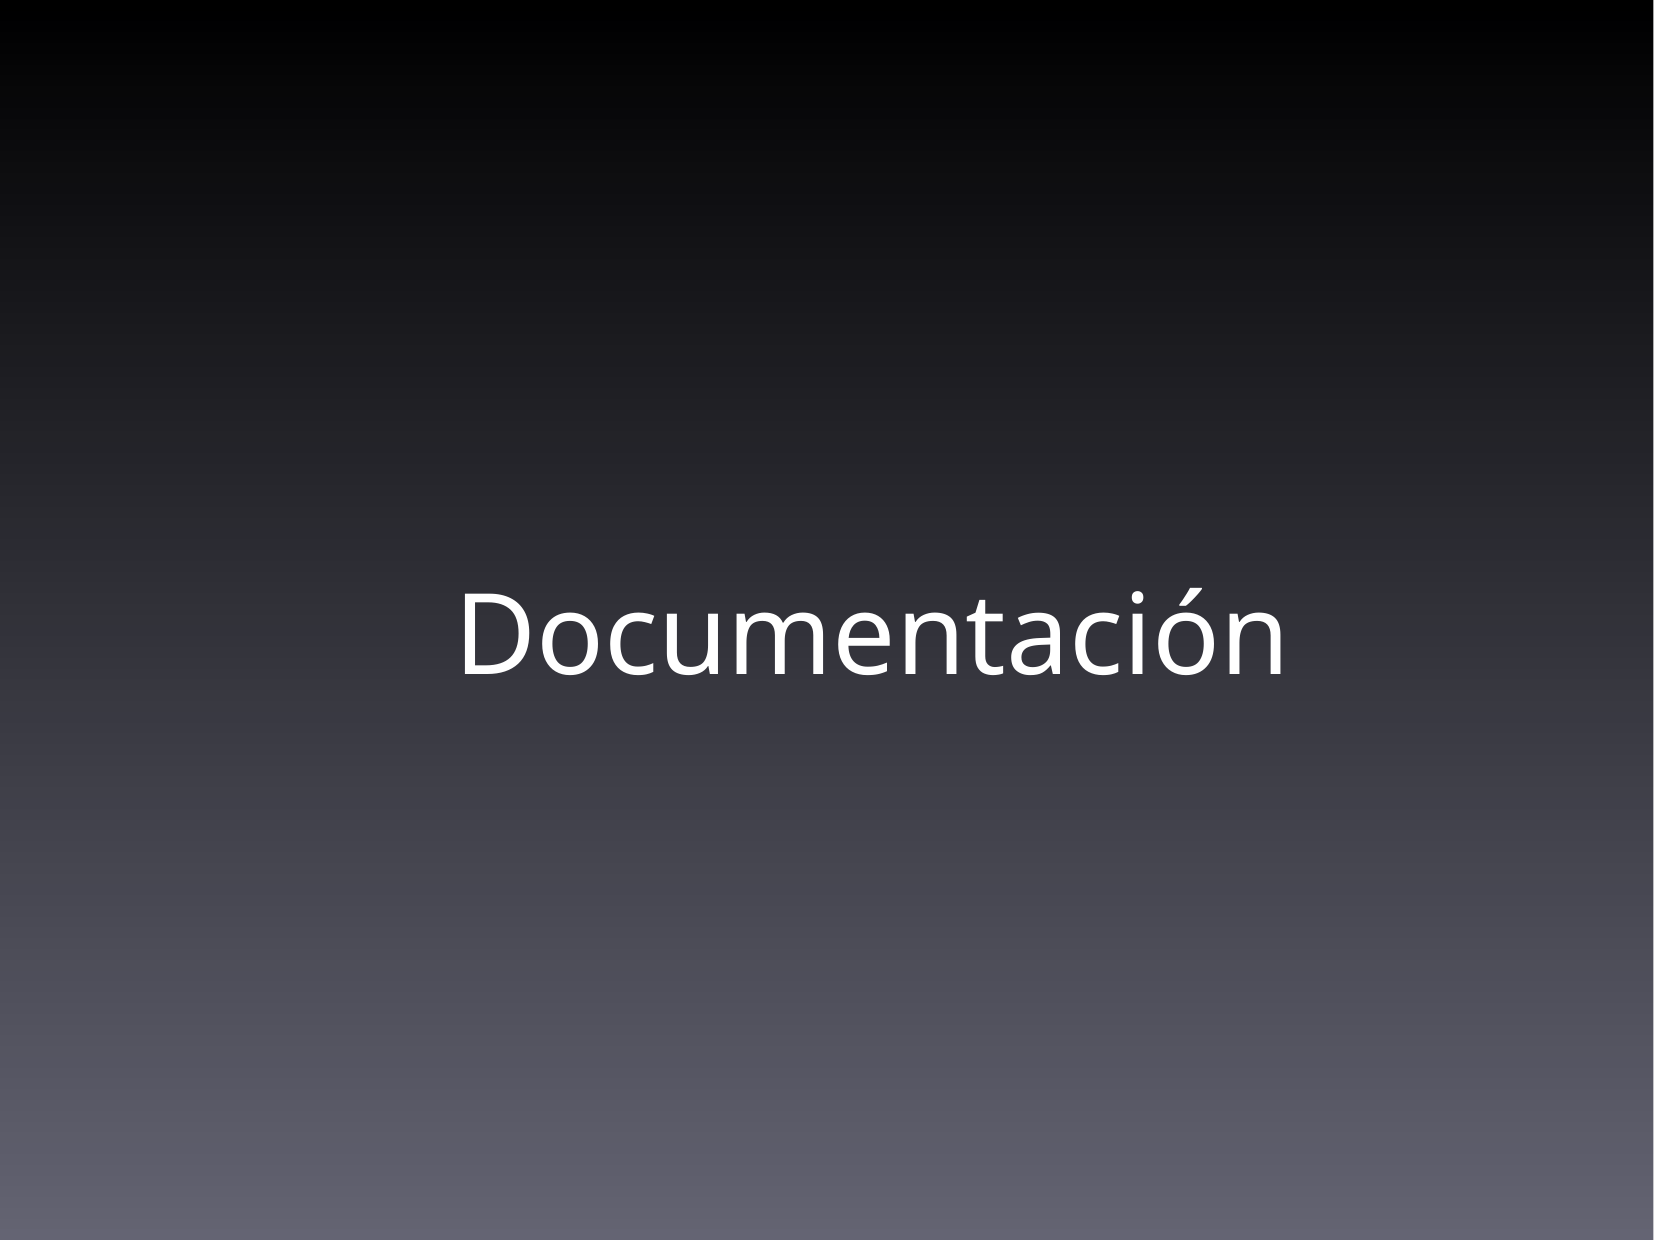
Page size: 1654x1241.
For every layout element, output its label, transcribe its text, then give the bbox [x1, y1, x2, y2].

text_box Documentación [439, 547, 1215, 694]
